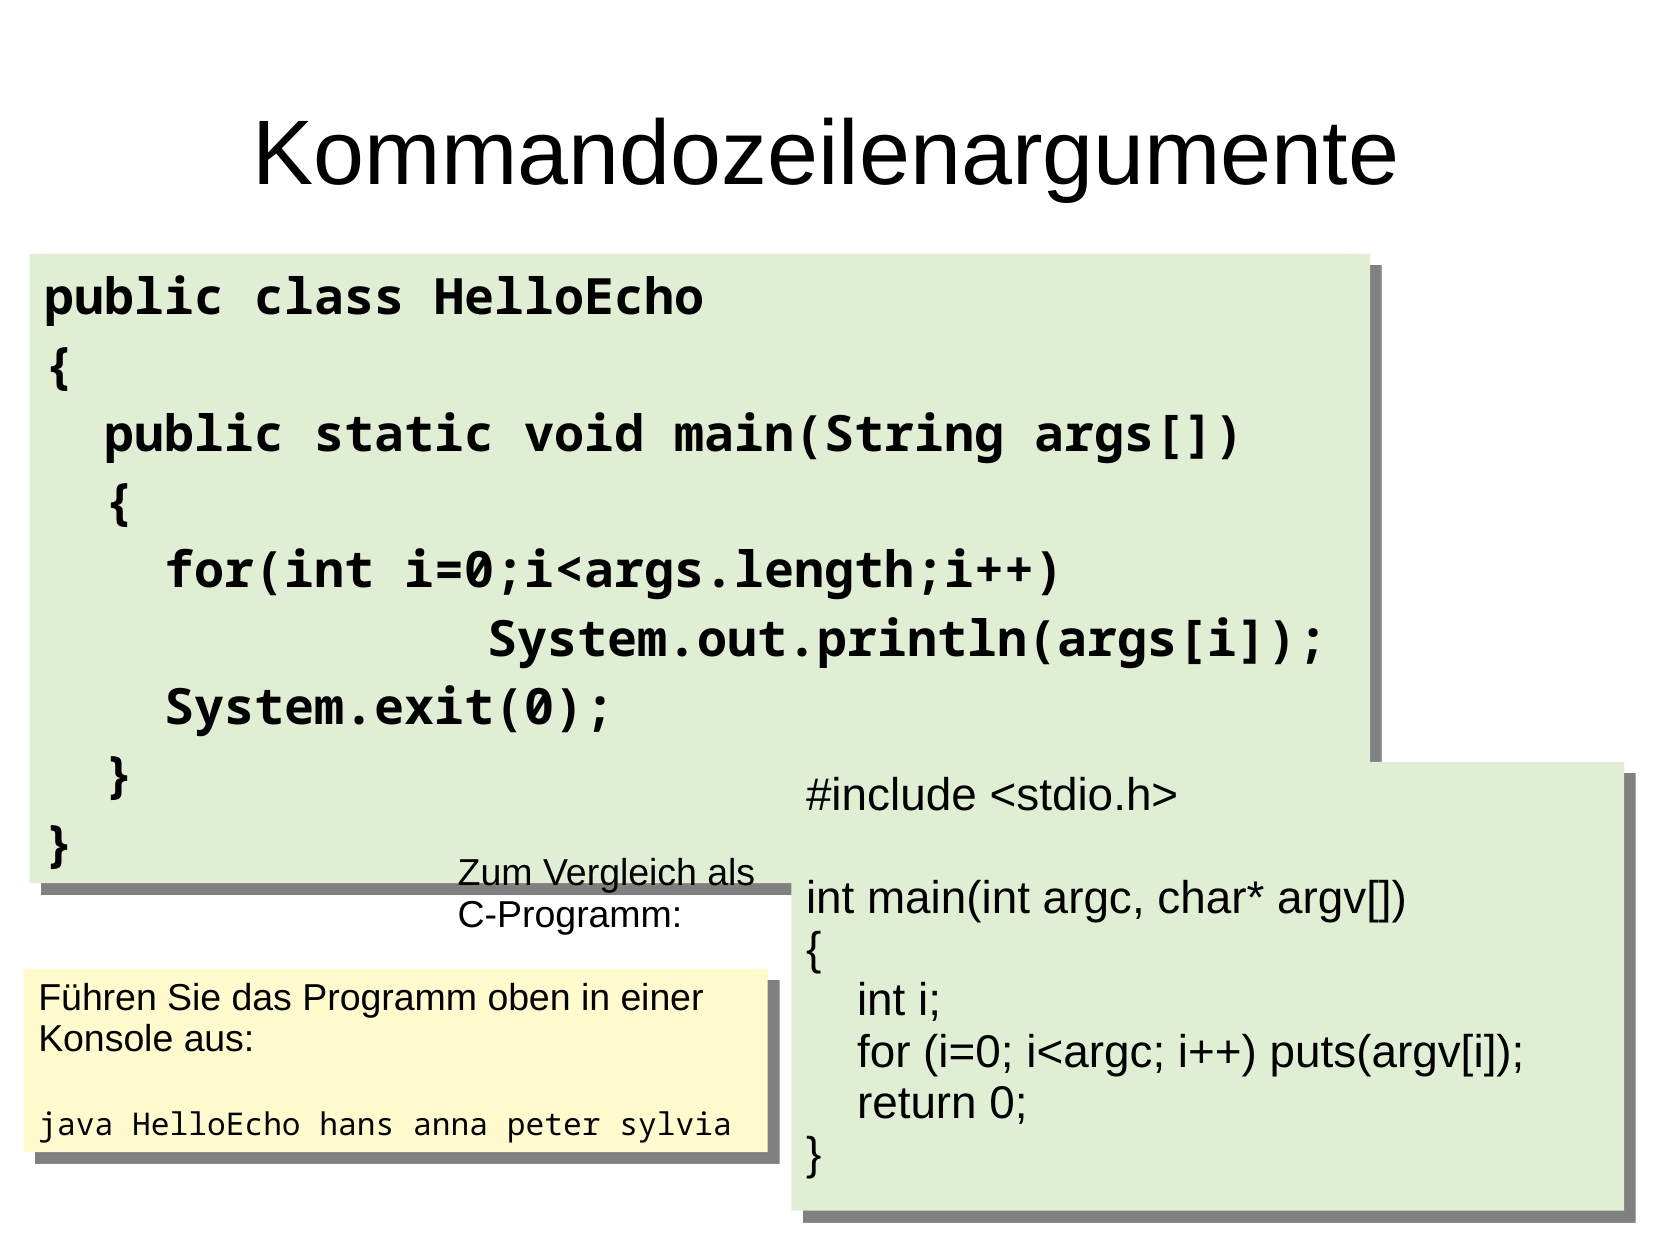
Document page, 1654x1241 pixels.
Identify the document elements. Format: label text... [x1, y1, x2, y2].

text_box public class HelloEcho { public static void main(String args[]) { for(int i=0;i<args.length;i++) System.out.println(args[i]); System.exit(0); } } [29, 253, 1371, 793]
text_box #include <stdio.h> int main(int argc, char* argv[]) { int i; for (i=0; i<argc; i++) puts(argv[i]); return 0; } [791, 761, 1625, 1211]
text_box Zum Vergleich als C-Programm: [442, 844, 857, 944]
title Kommandozeilenargumente [82, 49, 1571, 257]
text_box Führen Sie das Programm oben in einer Konsole aus: java HelloEcho hans anna peter sylvia [23, 968, 768, 1147]
